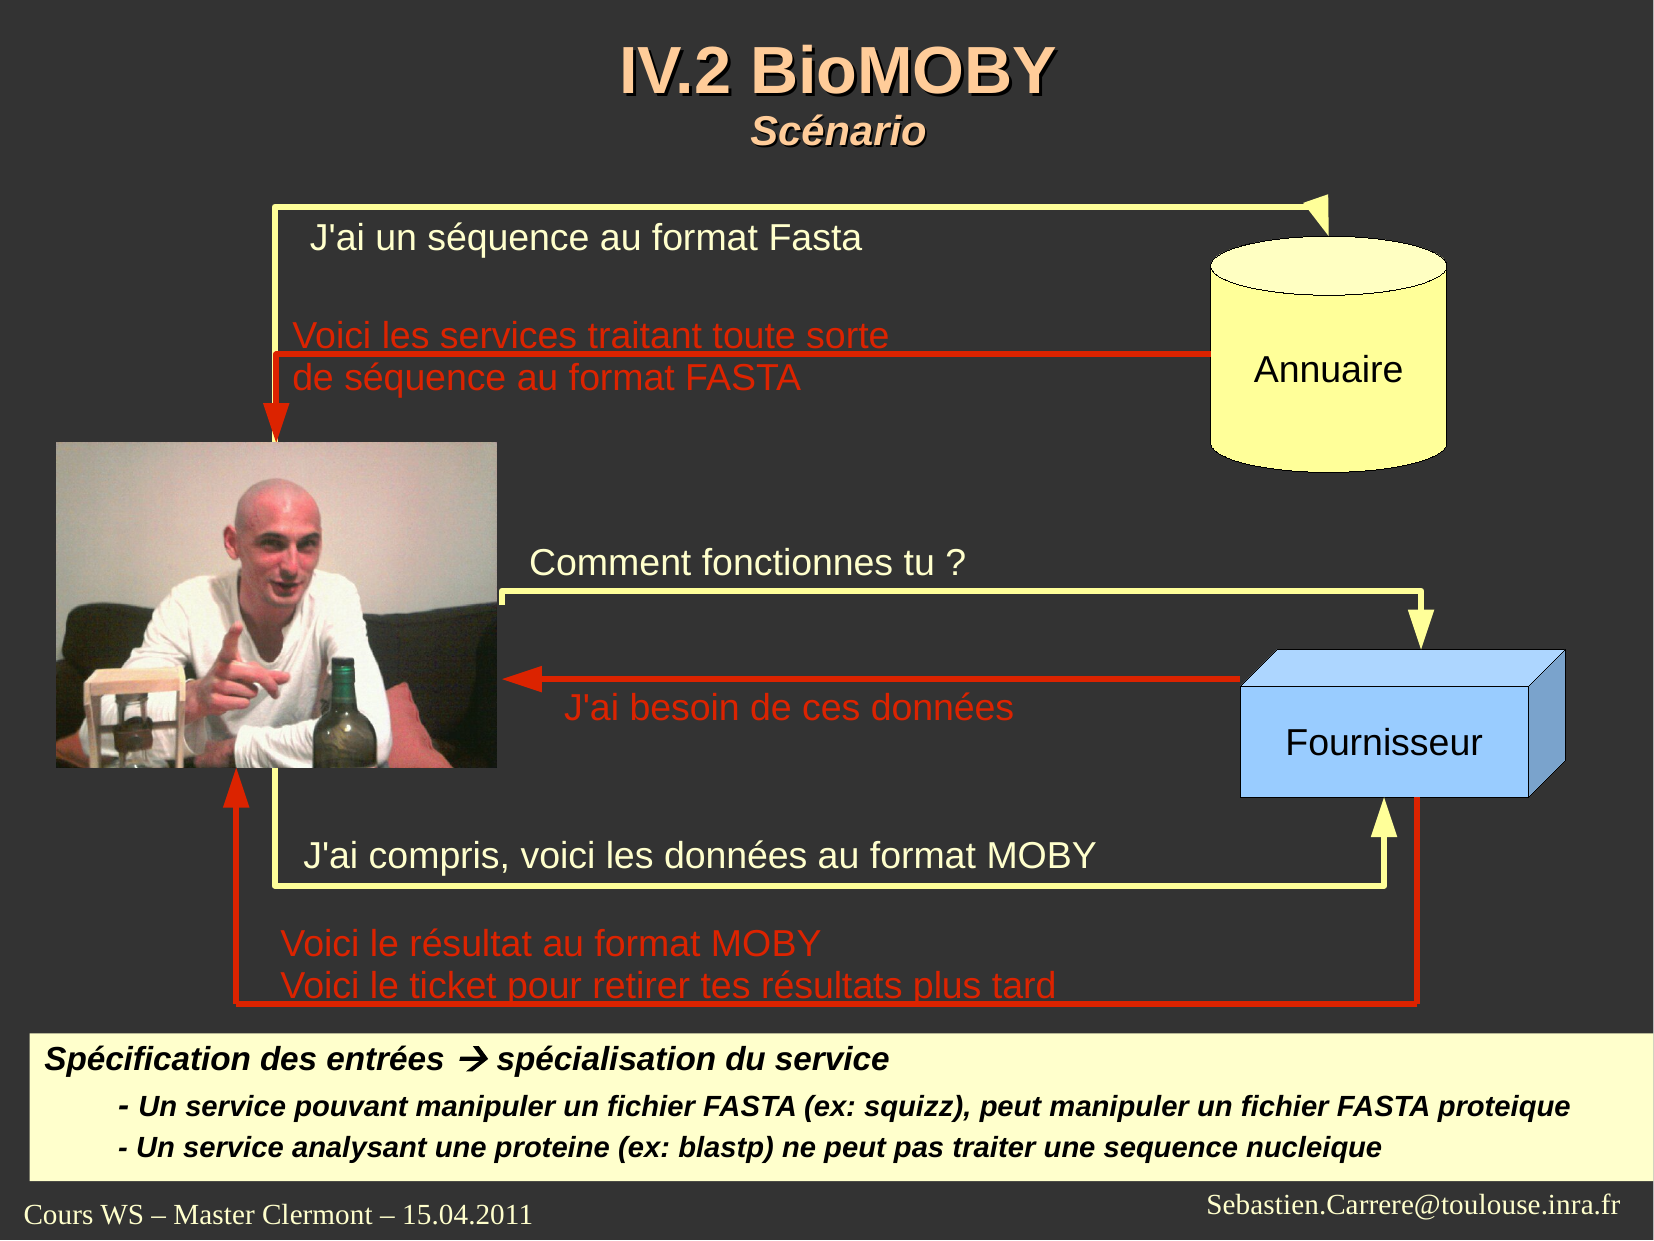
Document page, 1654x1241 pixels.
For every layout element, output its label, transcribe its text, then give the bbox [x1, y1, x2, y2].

text_box Voici le résultat au format MOBY Voici le ticket pour retirer tes résultats plus tard [265, 915, 1072, 1015]
text_box Spécification des entrées  spécialisation du service - Un service pouvant manipuler un fichier FASTA (ex: squizz), peut manipuler un fichier FASTA proteique - Un service analysant une proteine (ex: blastp) ne peut pas traiter une sequence nucleique [29, 1033, 1654, 1182]
text_box J'ai compris, voici les données au format MOBY [288, 826, 1122, 884]
text_box J'ai besoin de ces données [549, 679, 1030, 736]
text_box Annuaire [1210, 268, 1447, 473]
text_box Comment fonctionnes tu ? [514, 533, 992, 591]
text_box Voici les services traitant toute sorte de séquence au format FASTA [277, 307, 916, 466]
title IV.2 BioMOBY Scénario [82, 29, 1595, 158]
picture [56, 442, 497, 768]
text_box Fournisseur [1240, 687, 1528, 798]
text_box J'ai un séquence au format Fasta [295, 208, 888, 266]
